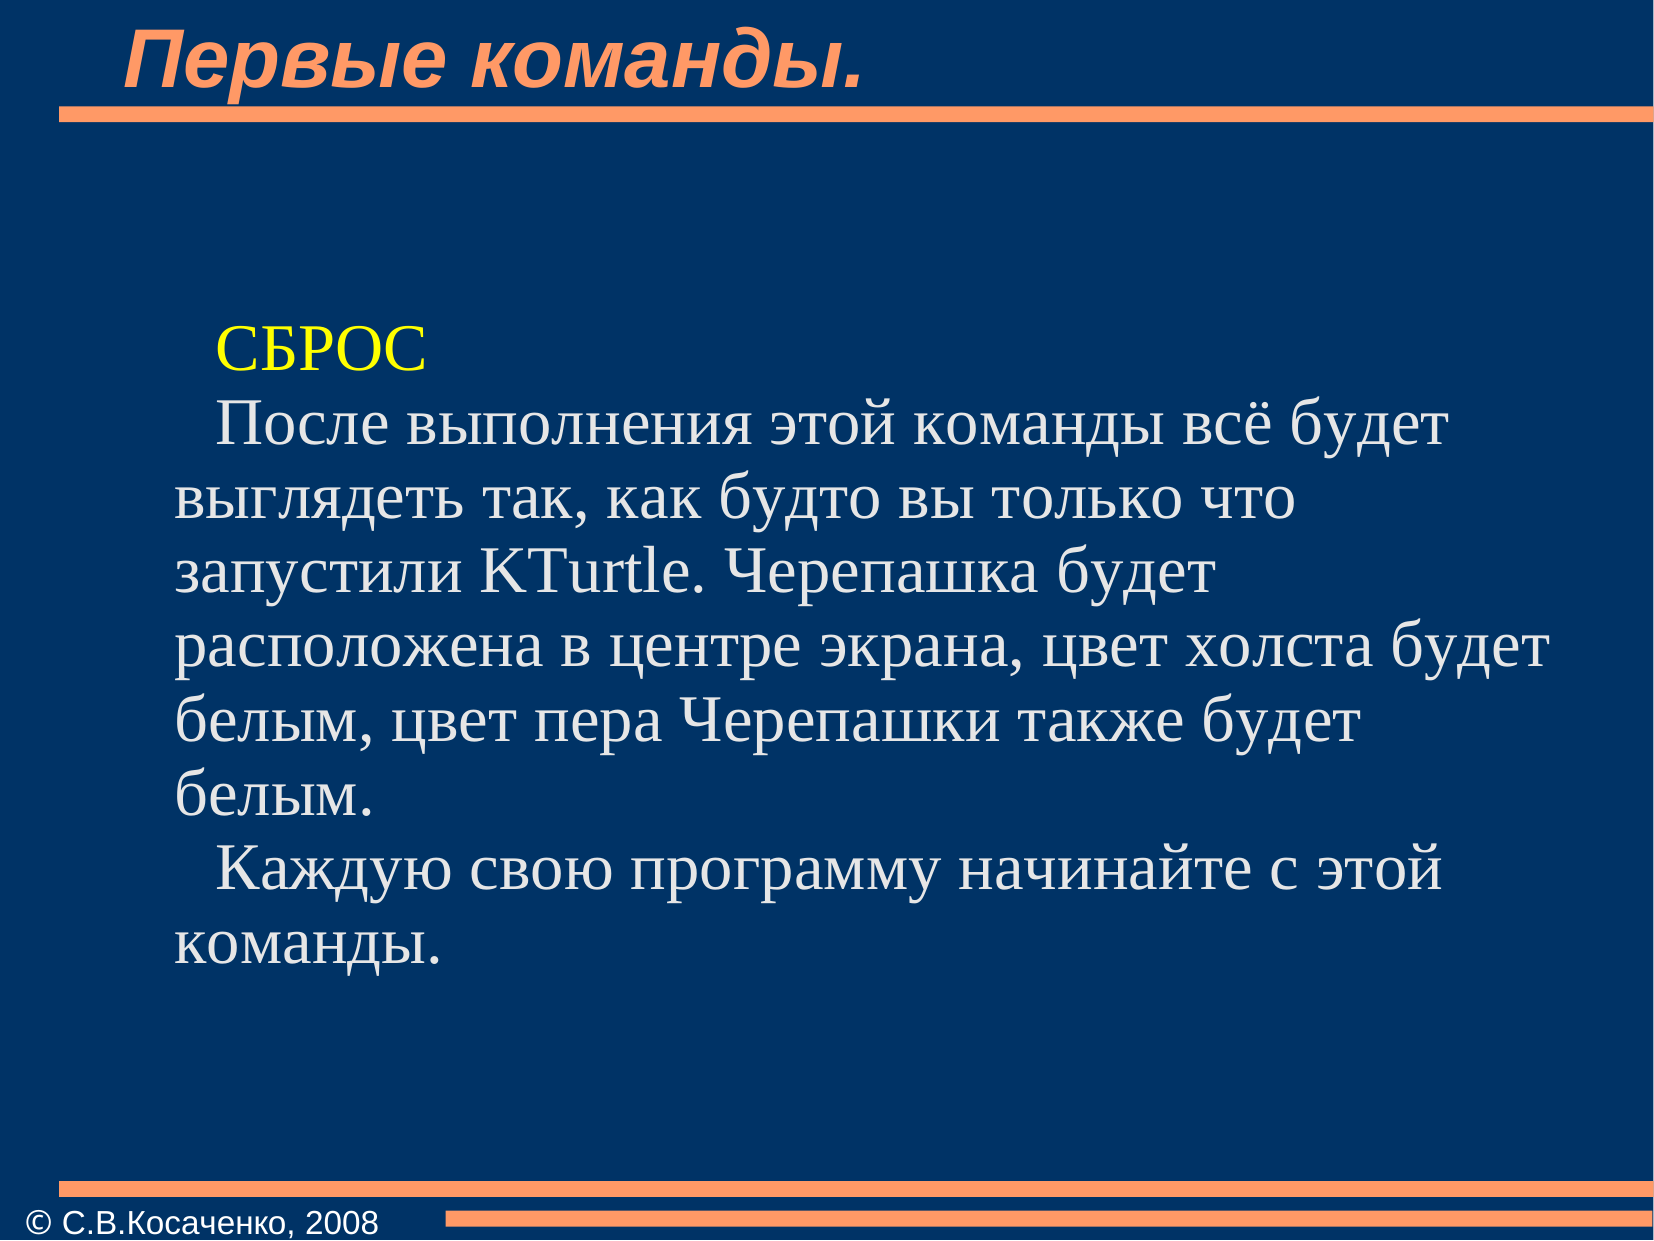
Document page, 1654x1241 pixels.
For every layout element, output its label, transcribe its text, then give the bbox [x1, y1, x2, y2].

list СБРОС После выполнения этой команды всё будет выглядеть так, как будто вы только что запустили KTurtle. Черепашка будет расположена в центре экрана, цвет холста будет белым, цвет пера Черепашки также будет белым. Каждую свою программу начинайте с этой команды. [174, 311, 1565, 1093]
title Первые команды. [123, 0, 1536, 119]
